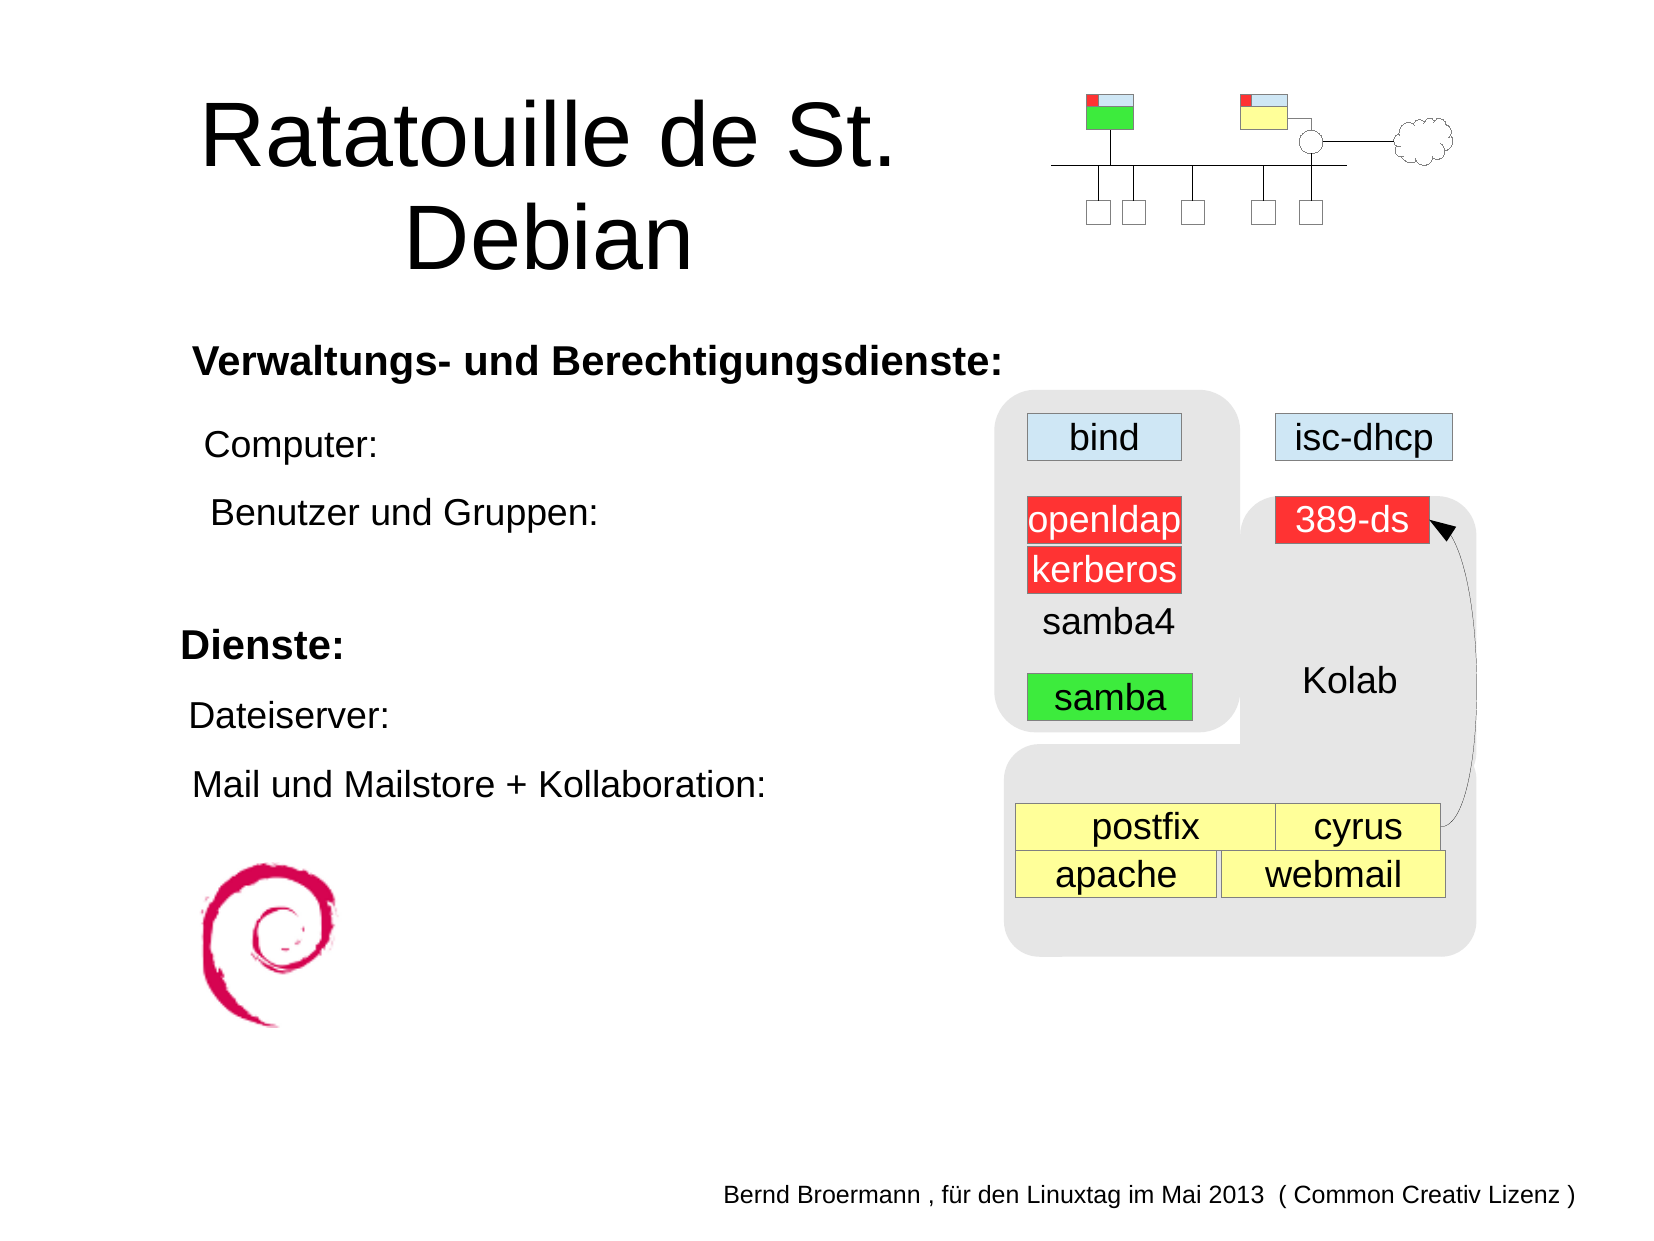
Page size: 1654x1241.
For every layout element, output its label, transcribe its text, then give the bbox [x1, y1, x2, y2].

text_box Bernd Broermann , für den Linuxtag im Mai 2013 ( Common Creativ Lizenz ) [708, 1173, 1630, 1217]
text_box [994, 389, 1477, 957]
text_box Dienste: [165, 614, 361, 676]
text_box kerberos [1027, 546, 1182, 594]
text_box [1086, 94, 1134, 130]
text_box Computer: [188, 415, 394, 473]
text_box Mail und Mailstore + Kollaboration: [177, 755, 782, 813]
text_box samba [1027, 673, 1193, 721]
text_box openldap [1027, 496, 1182, 544]
text_box [1299, 200, 1323, 225]
title Ratatouille de St. Debian [141, 82, 957, 290]
text_box Benutzer und Gruppen: [195, 484, 615, 542]
text_box bind [1027, 413, 1182, 461]
text_box apache [1015, 850, 1217, 898]
text_box [1430, 496, 1477, 654]
text_box [1122, 200, 1146, 225]
text_box Dateiserver: [173, 687, 405, 745]
text_box webmail [1221, 850, 1446, 898]
text_box [1393, 118, 1453, 166]
text_box 389-ds [1275, 496, 1430, 544]
picture [198, 862, 343, 1028]
text_box [1086, 200, 1111, 225]
text_box cyrus [1276, 803, 1441, 850]
text_box isc-dhcp [1275, 413, 1453, 461]
text_box [1251, 200, 1276, 225]
text_box [1240, 94, 1288, 130]
text_box [1299, 129, 1323, 154]
text_box samba4 [1027, 593, 1191, 651]
text_box Verwaltungs- und Berechtigungsdienste: [177, 330, 1020, 393]
text_box Kolab [1287, 651, 1413, 709]
text_box [1181, 200, 1205, 225]
text_box postfix [1015, 803, 1276, 851]
